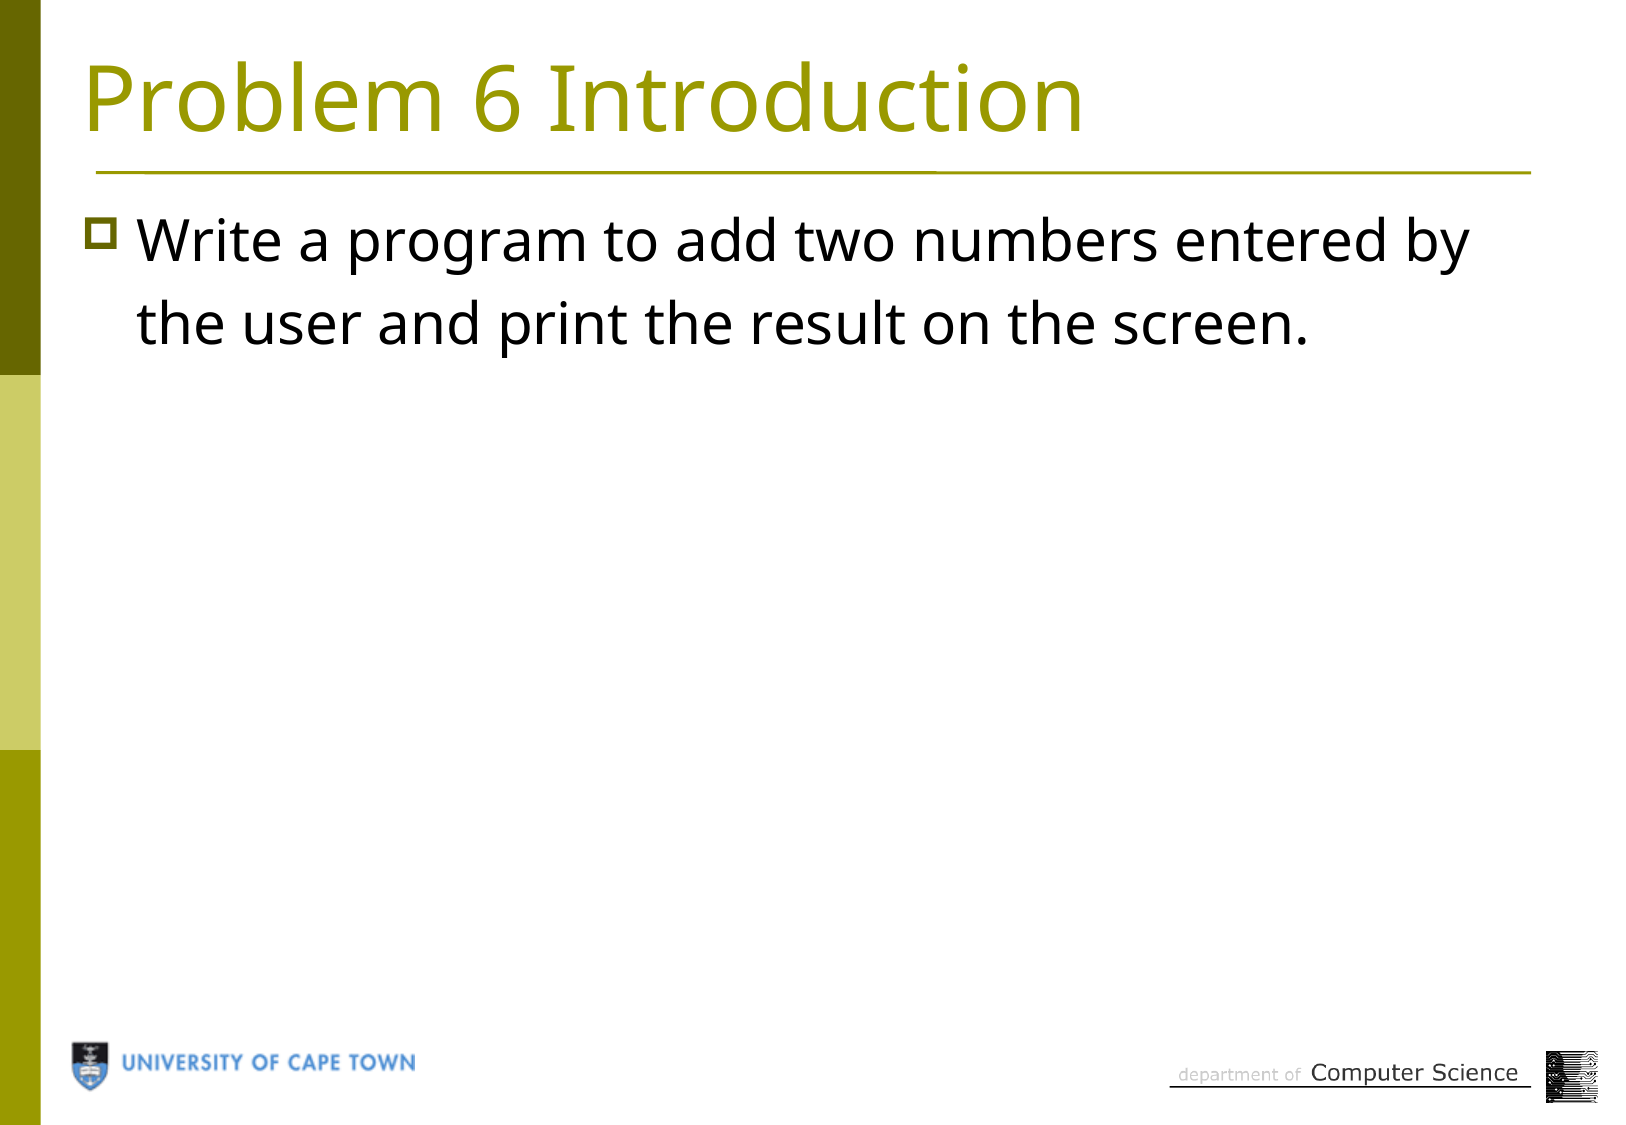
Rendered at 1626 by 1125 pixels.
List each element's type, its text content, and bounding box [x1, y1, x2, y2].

list Write a program to add two numbers entered by the user and print the result on the screen. [81, 196, 1543, 1005]
picture [1546, 1051, 1598, 1103]
picture [61, 1024, 415, 1103]
title Problem 6 Introduction [81, 29, 1543, 172]
picture [1169, 1043, 1532, 1091]
